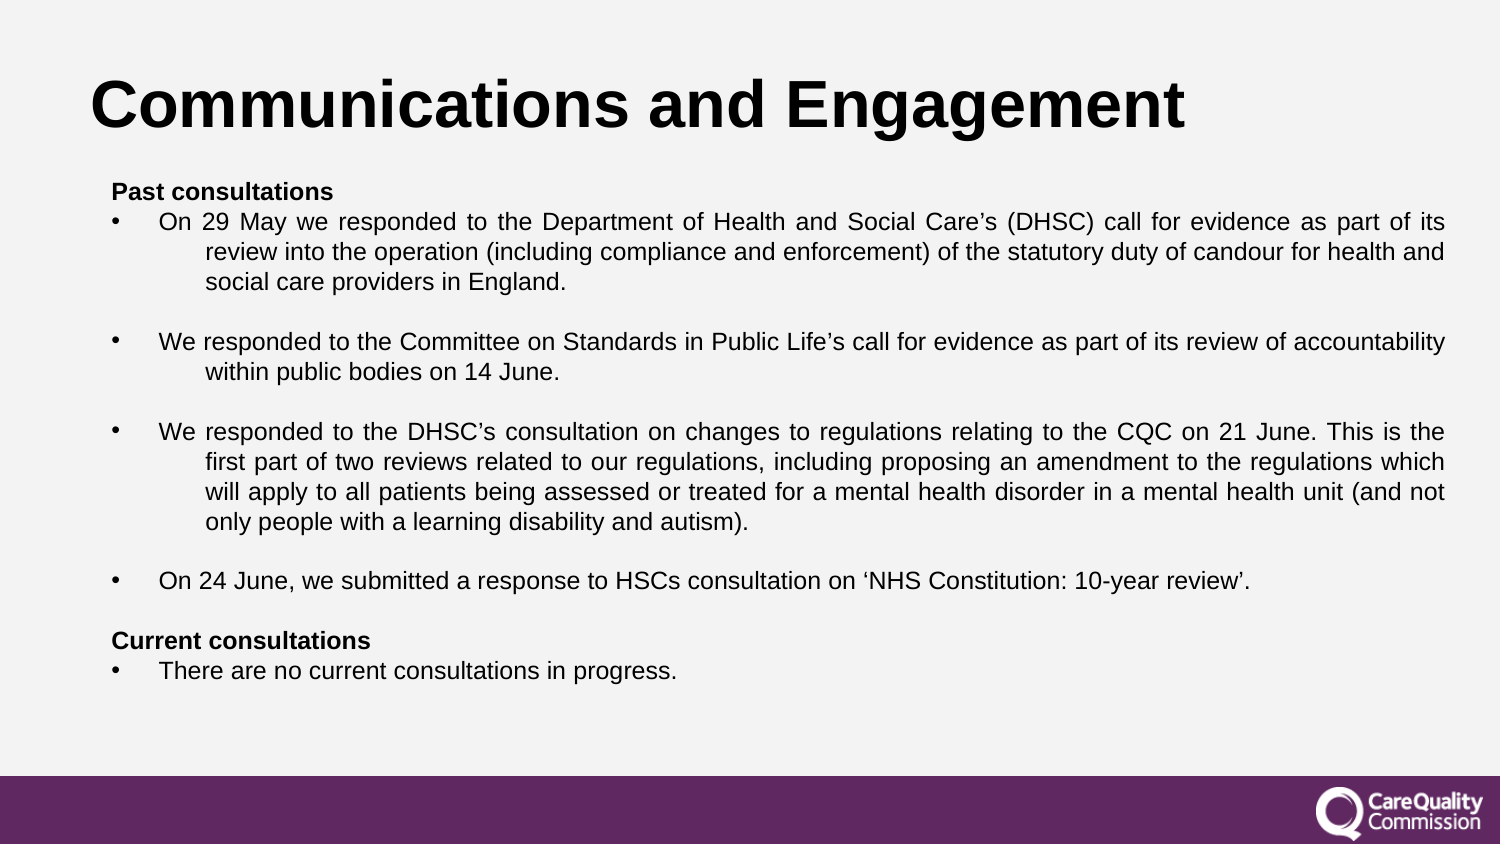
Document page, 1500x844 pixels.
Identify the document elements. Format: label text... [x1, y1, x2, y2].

text_box Past consultations On 29 May we responded to the Department of Health and Social Care’s (DHSC) call for evidence as part of its review into the operation (including compliance and enforcement) of the statutory duty of candour for health and social care providers in England. We responded to the Committee on Standards in Public Life’s call for evidence as part of its review of accountability within public bodies on 14 June. We responded to the DHSC’s consultation on changes to regulations relating to the CQC on 21 June. This is the first part of two reviews related to our regulations, including proposing an amendment to the regulations which will apply to all patients being assessed or treated for a mental health disorder in a mental health unit (and not only people with a learning disability and autism). On 24 June, we submitted a response to HSCs consultation on ‘NHS Constitution: 10-year review’. Current consultations There are no current consultations in progress. [96, 168, 1464, 699]
title Communications and Engagement [75, 53, 1426, 217]
